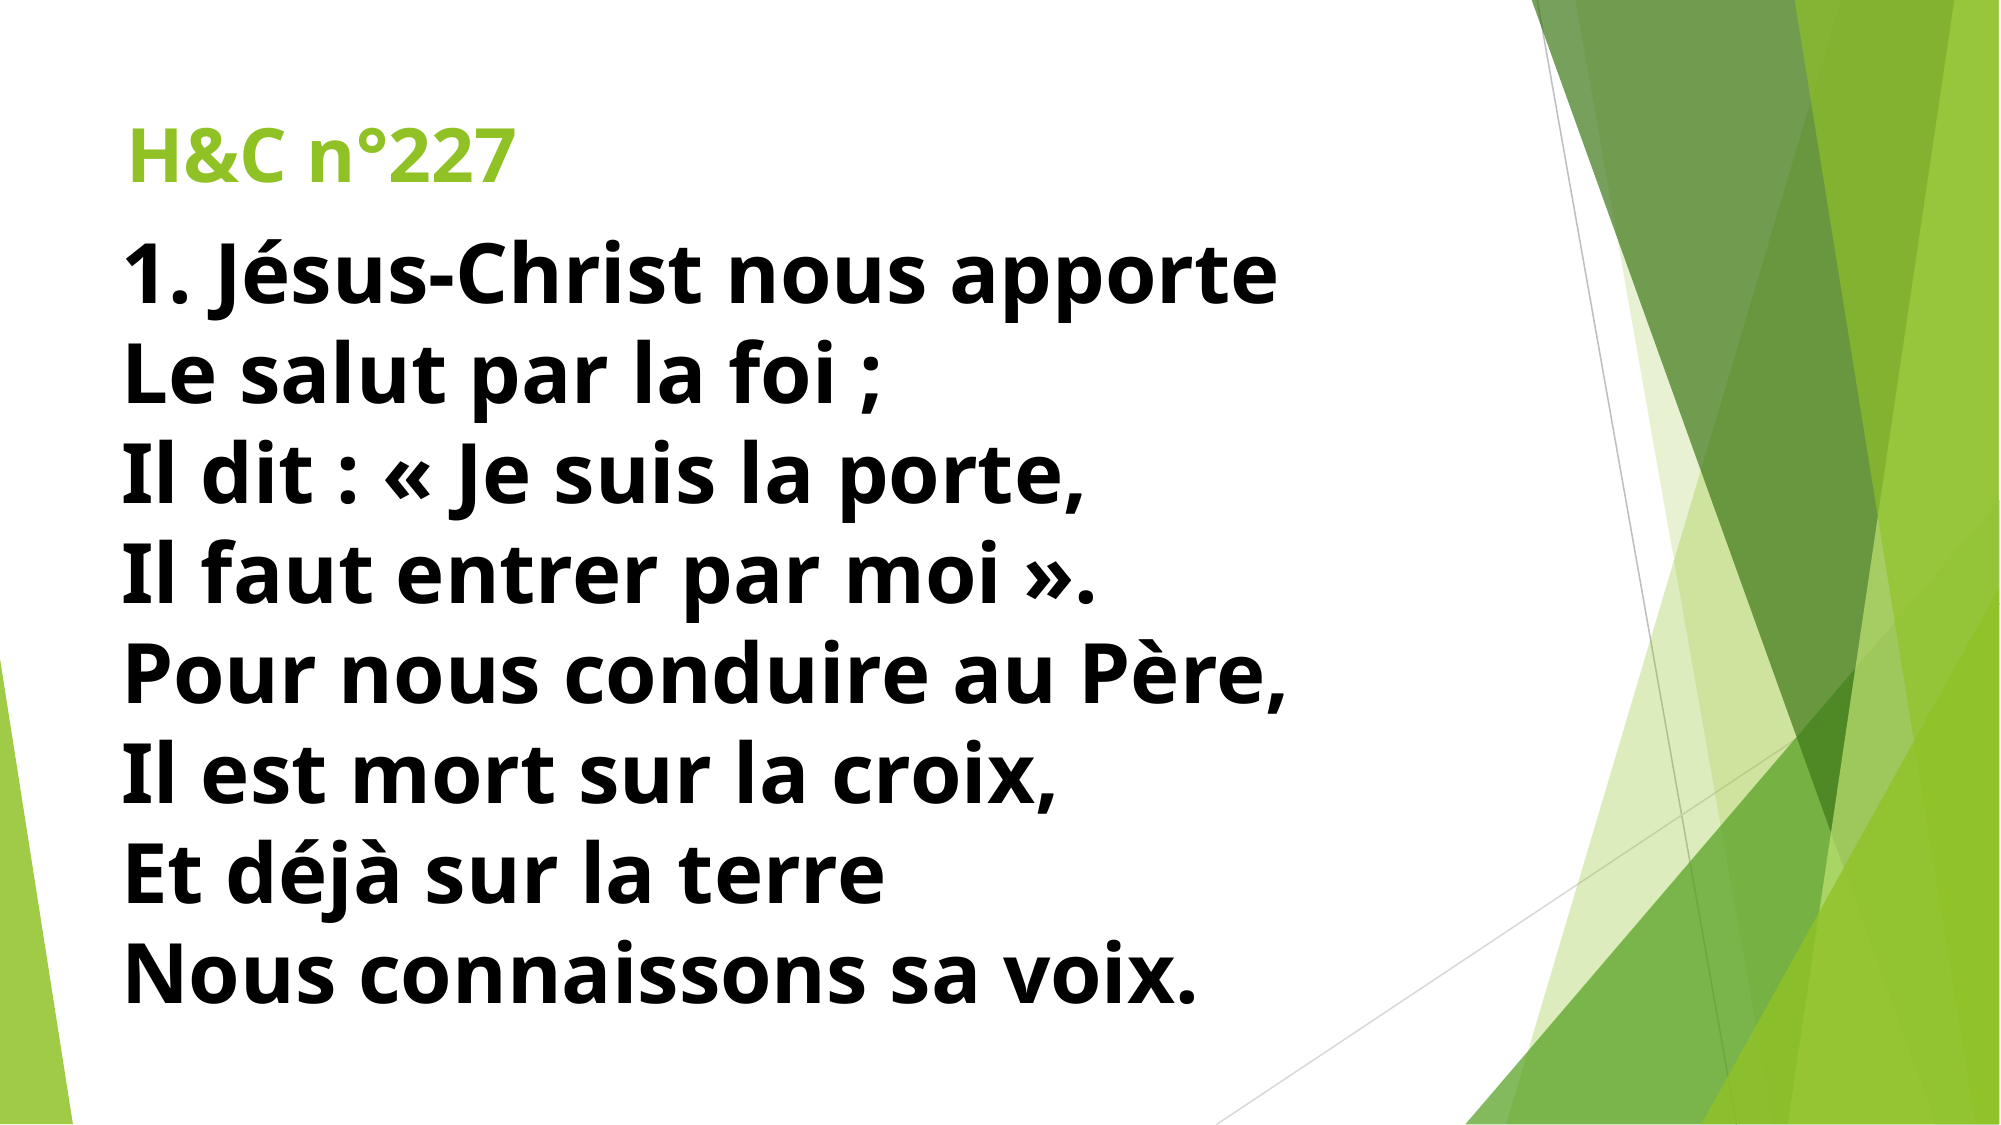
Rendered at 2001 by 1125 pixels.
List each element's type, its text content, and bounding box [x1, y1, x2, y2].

text_box H&C n°227 [111, 99, 1522, 212]
text_box 1. Jésus-Christ nous apporte Le salut par la foi ; Il dit : « Je suis la porte, Il faut entrer par moi ». Pour nous conduire au Père, Il est mort sur la croix, Et déjà sur la terre Nous connaissons sa voix. [106, 212, 1961, 1074]
